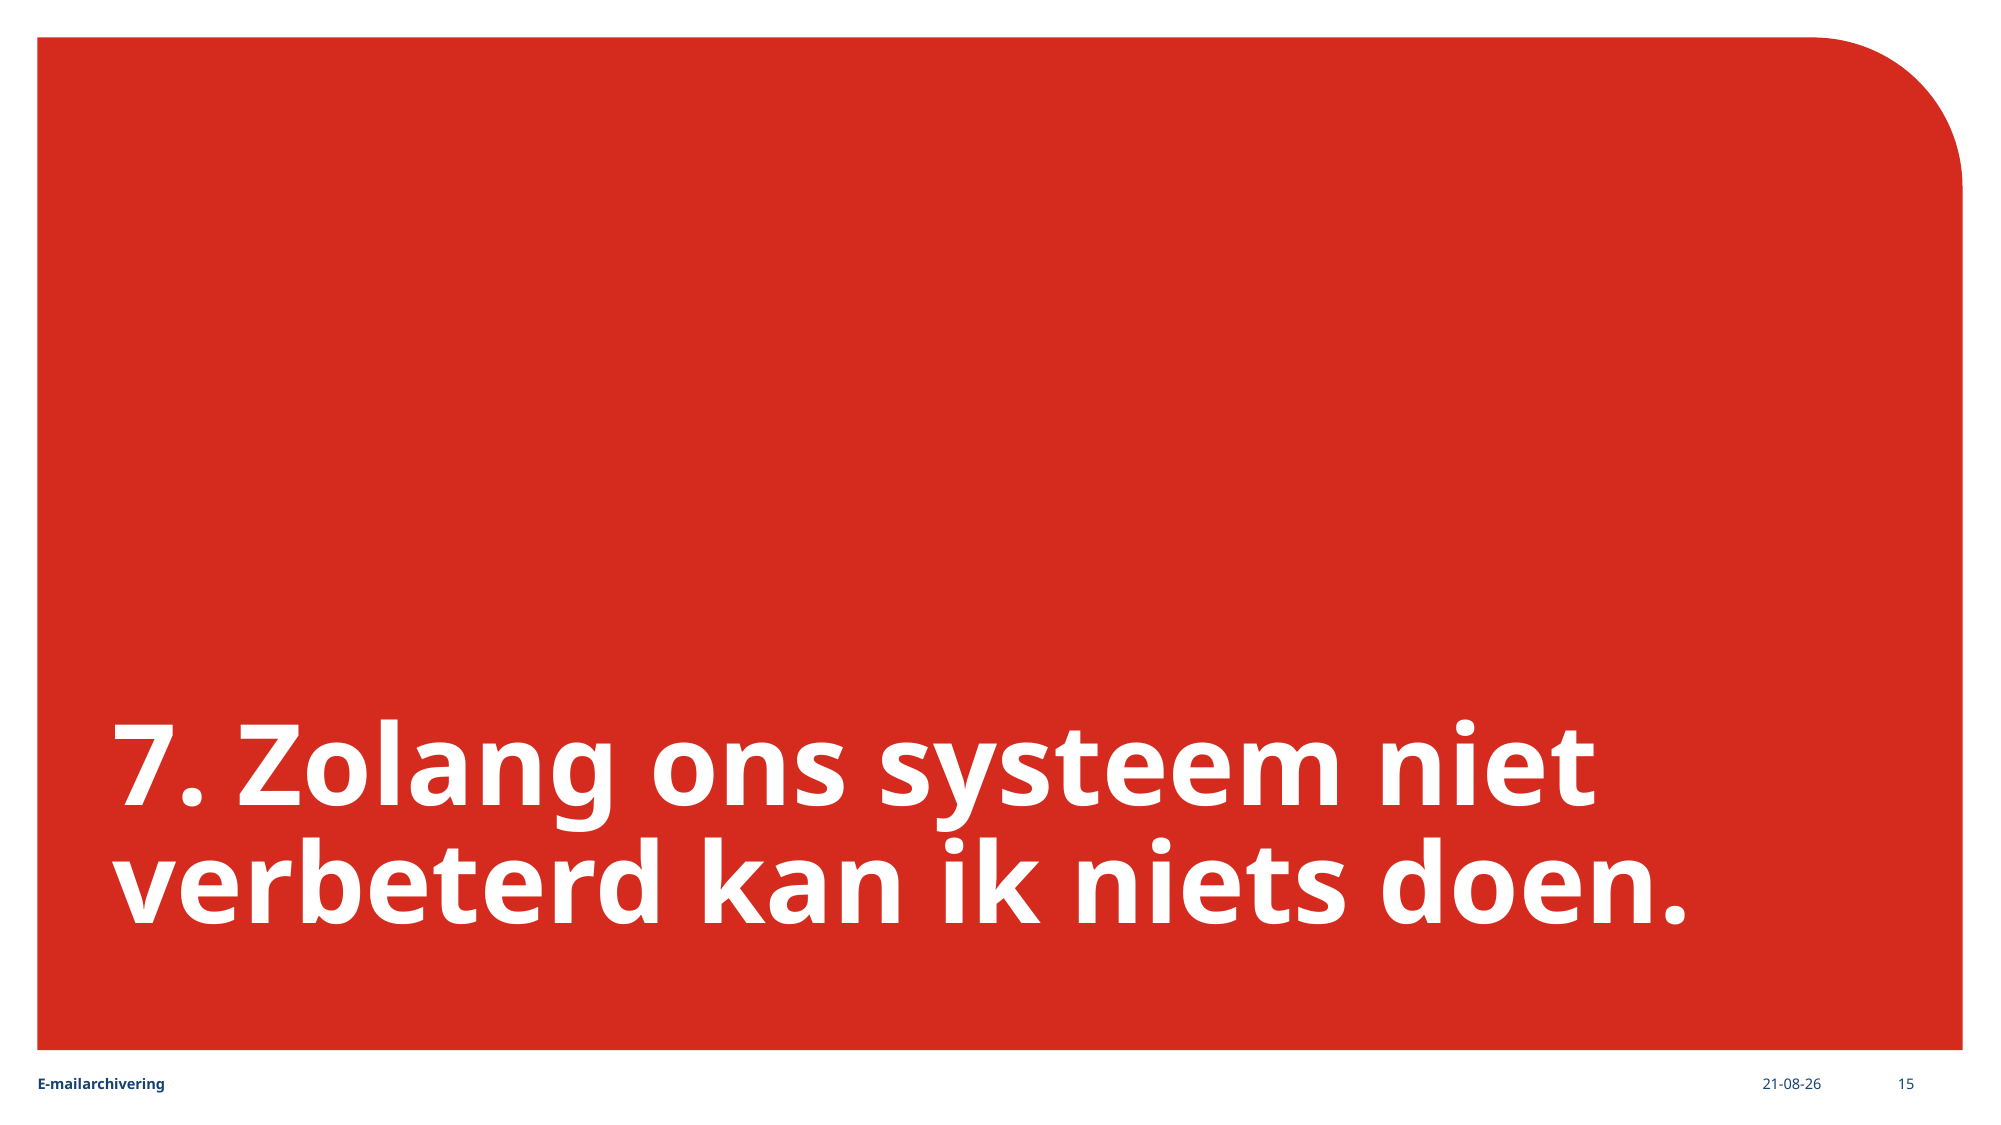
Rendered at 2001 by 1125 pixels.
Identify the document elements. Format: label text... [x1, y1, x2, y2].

title 7. Zolang ons systeem niet verbeterd kan ik niets doen. [112, 711, 1888, 947]
text_box 15 [1897, 1074, 1963, 1117]
text_box 17 maart 2026 [1762, 1074, 1888, 1117]
